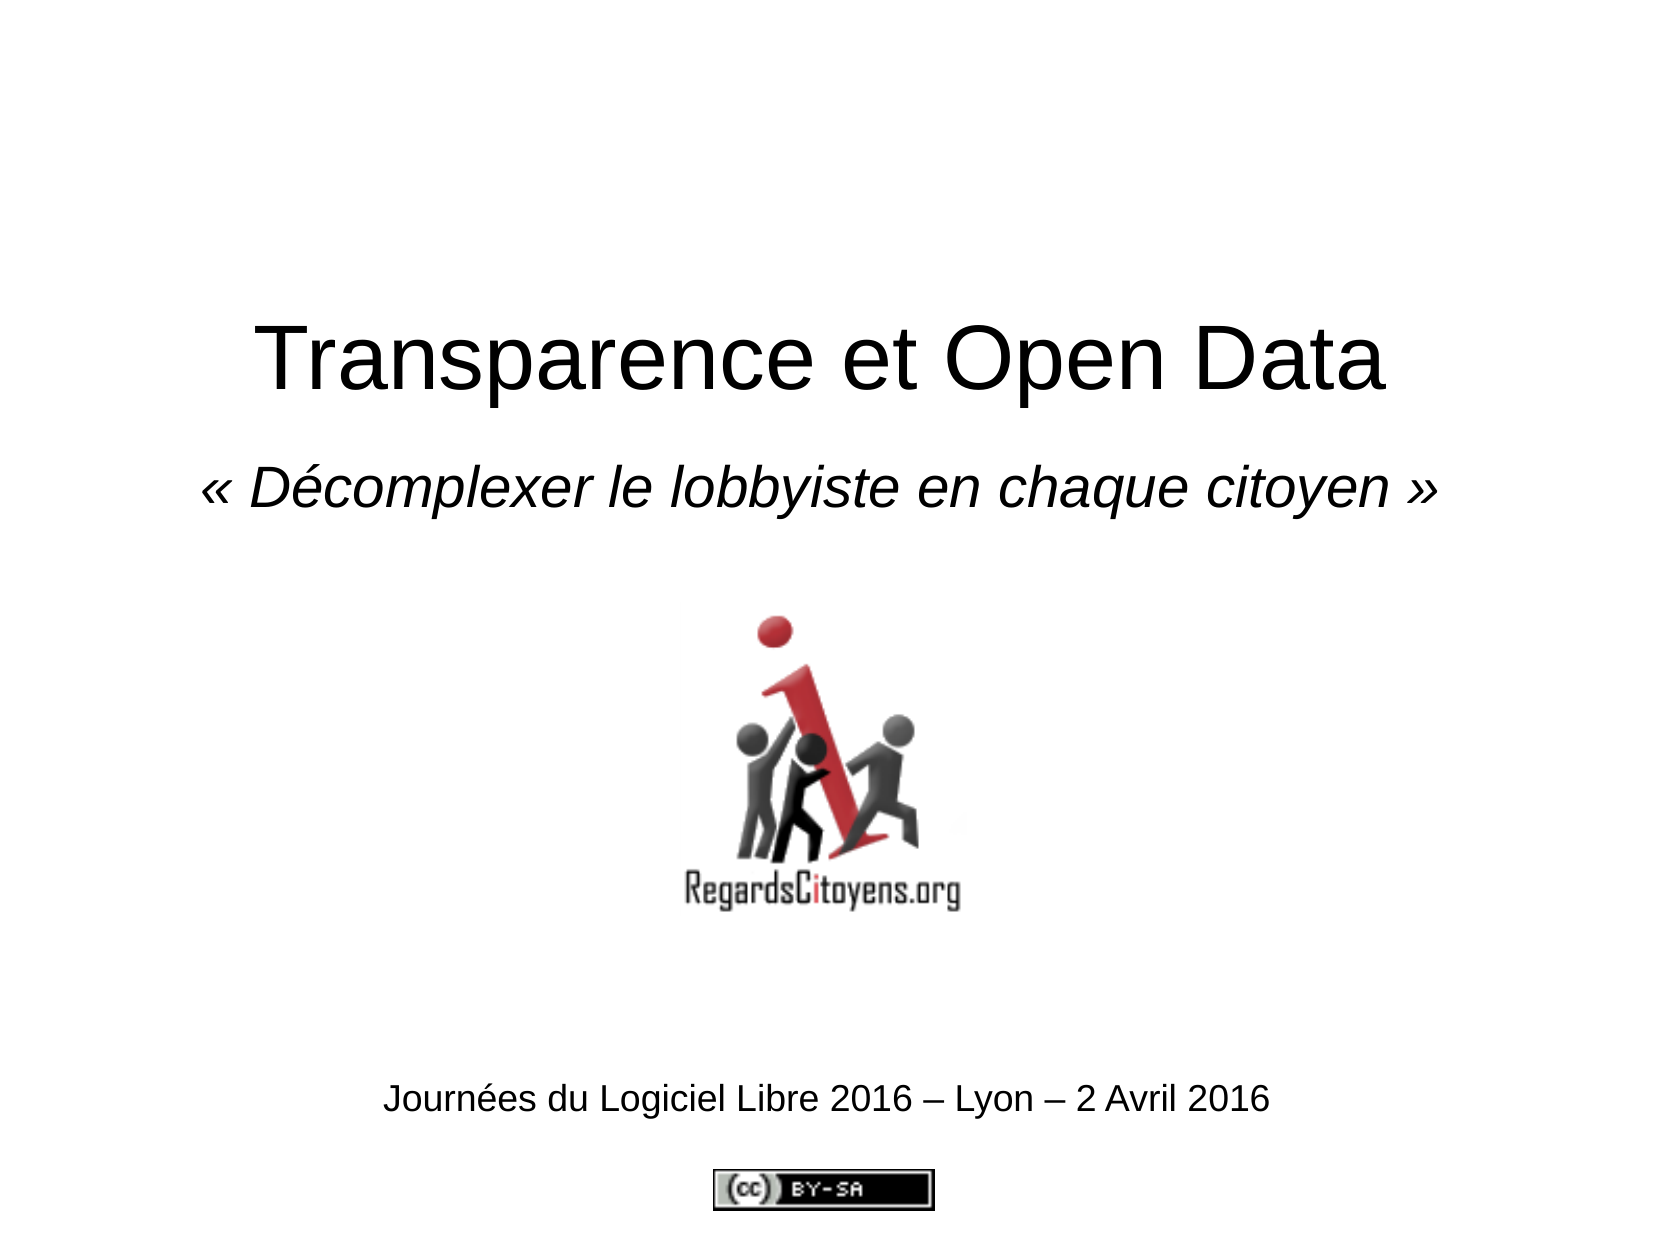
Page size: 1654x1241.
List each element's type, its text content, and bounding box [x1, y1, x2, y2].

text_box Journées du Logiciel Libre 2016 – Lyon – 2 Avril 2016 [0, 1027, 1654, 1127]
picture [713, 1169, 935, 1211]
title Transparence et Open Data « Décomplexer le lobbyiste en chaque citoyen » [76, 142, 1565, 530]
picture [679, 602, 967, 916]
